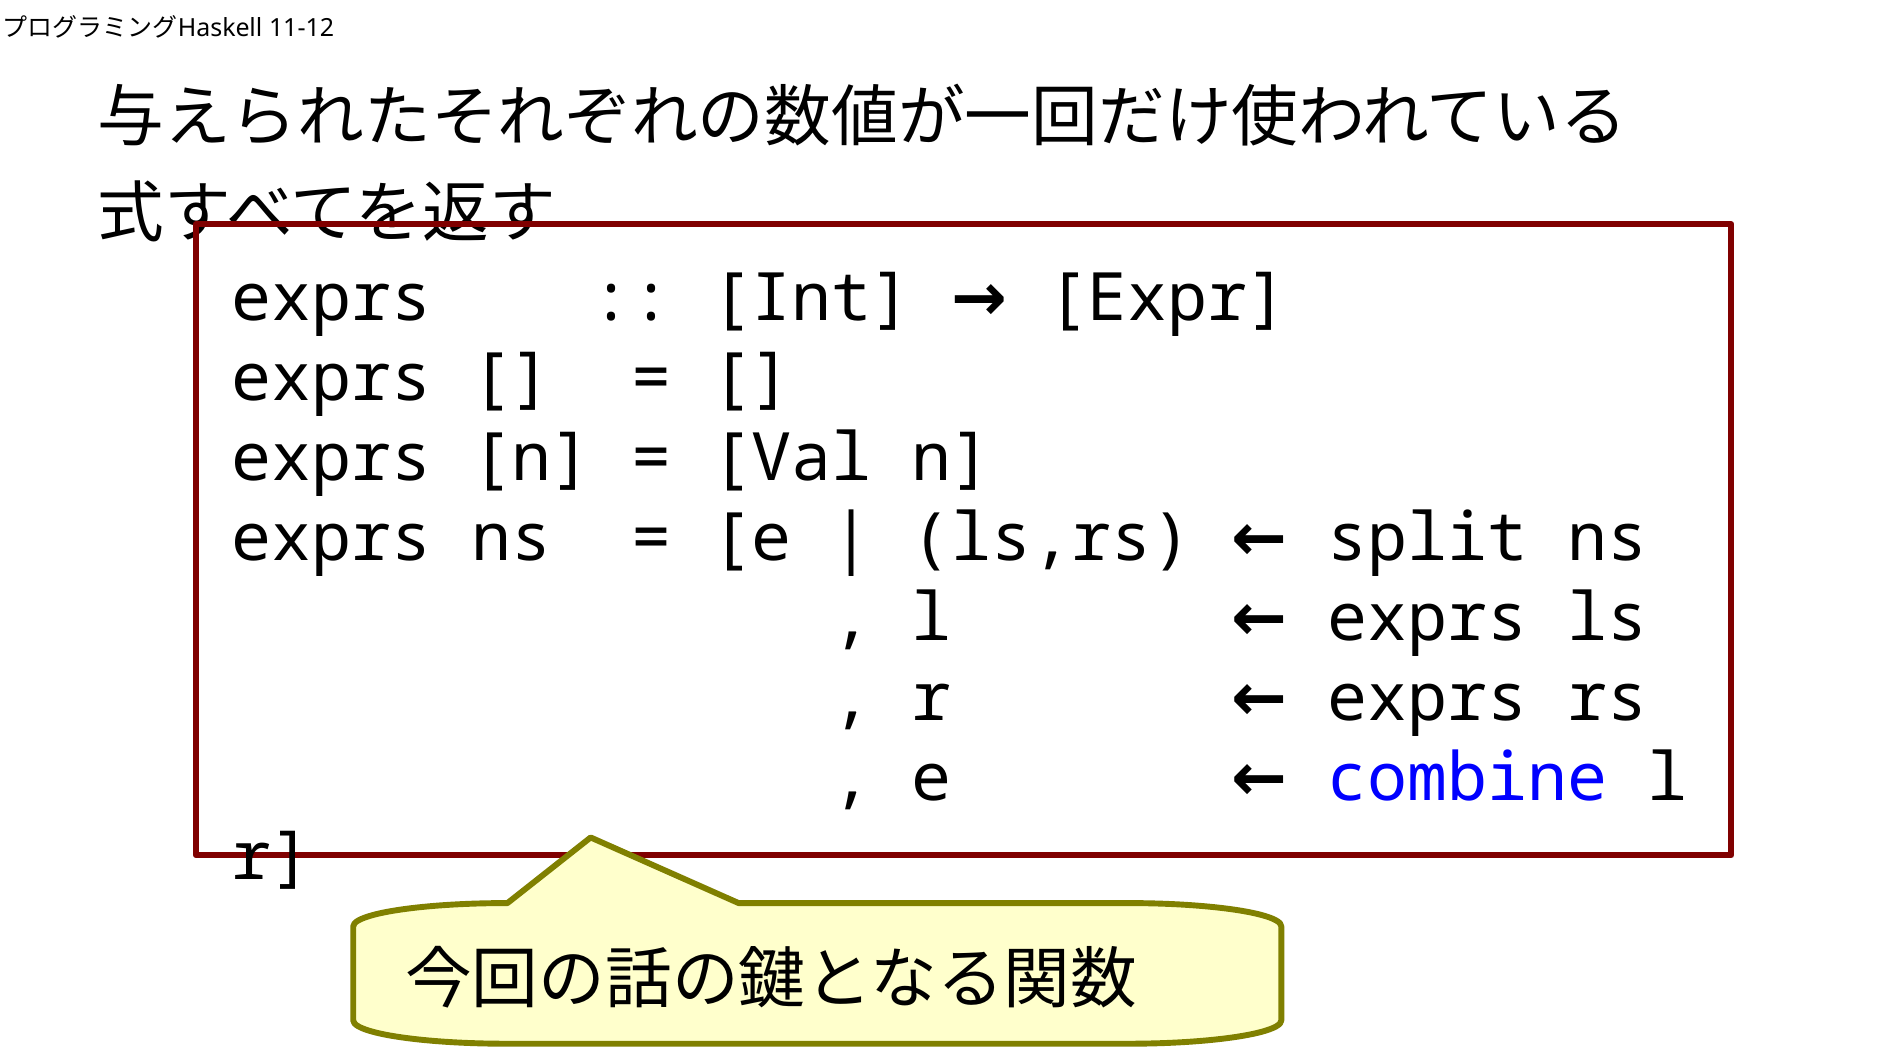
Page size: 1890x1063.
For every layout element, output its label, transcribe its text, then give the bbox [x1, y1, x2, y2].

list 与えられたそれぞれの数値が一回だけ使われている式すべてを返す [94, 59, 1666, 200]
text_box 今回の話の鍵となる関数 [353, 837, 1282, 1044]
text_box exprs :: [Int] → [Expr] exprs [] = [] exprs [n] = [Val n] exprs ns = [e | (ls,rs) ← split ns , l ← exprs ls , r ← exprs rs , e ← combine l r] [195, 224, 1732, 856]
